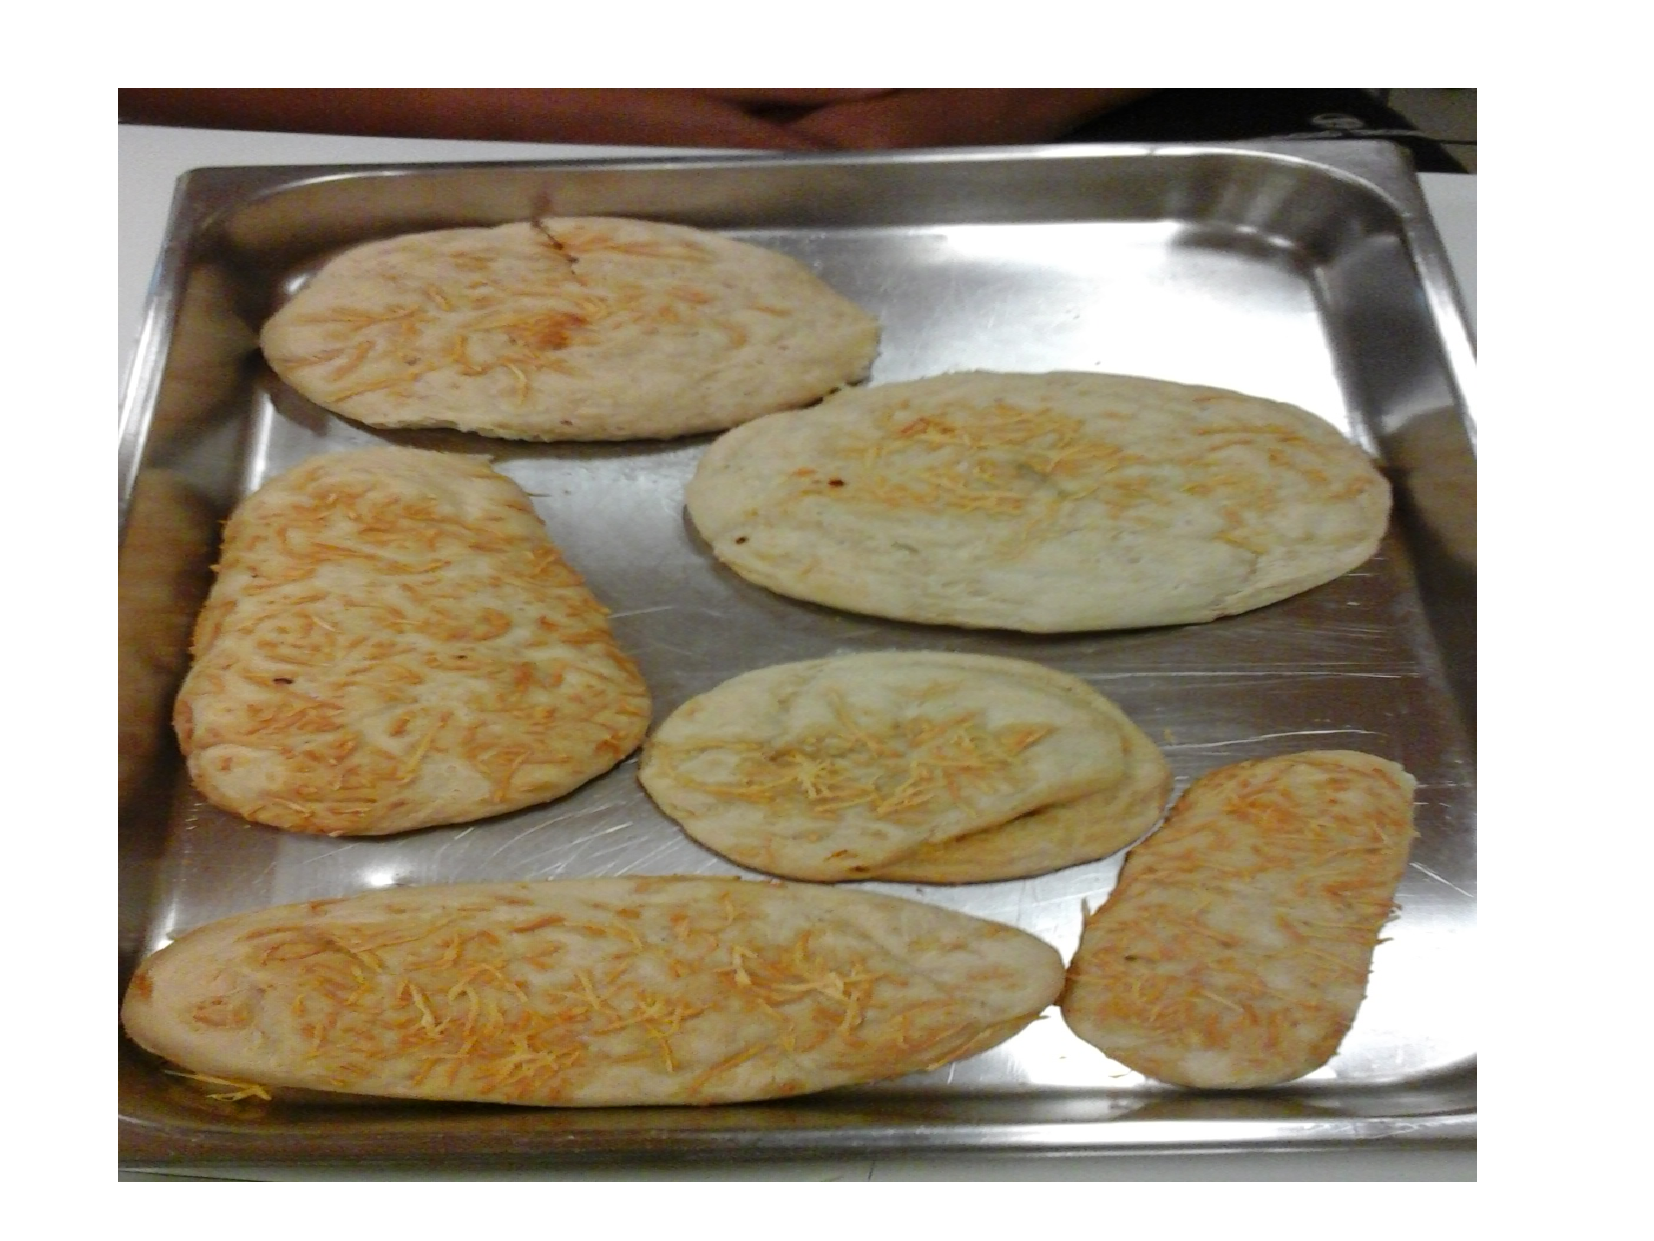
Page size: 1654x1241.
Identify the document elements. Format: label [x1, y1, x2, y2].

picture [118, 88, 1477, 1182]
